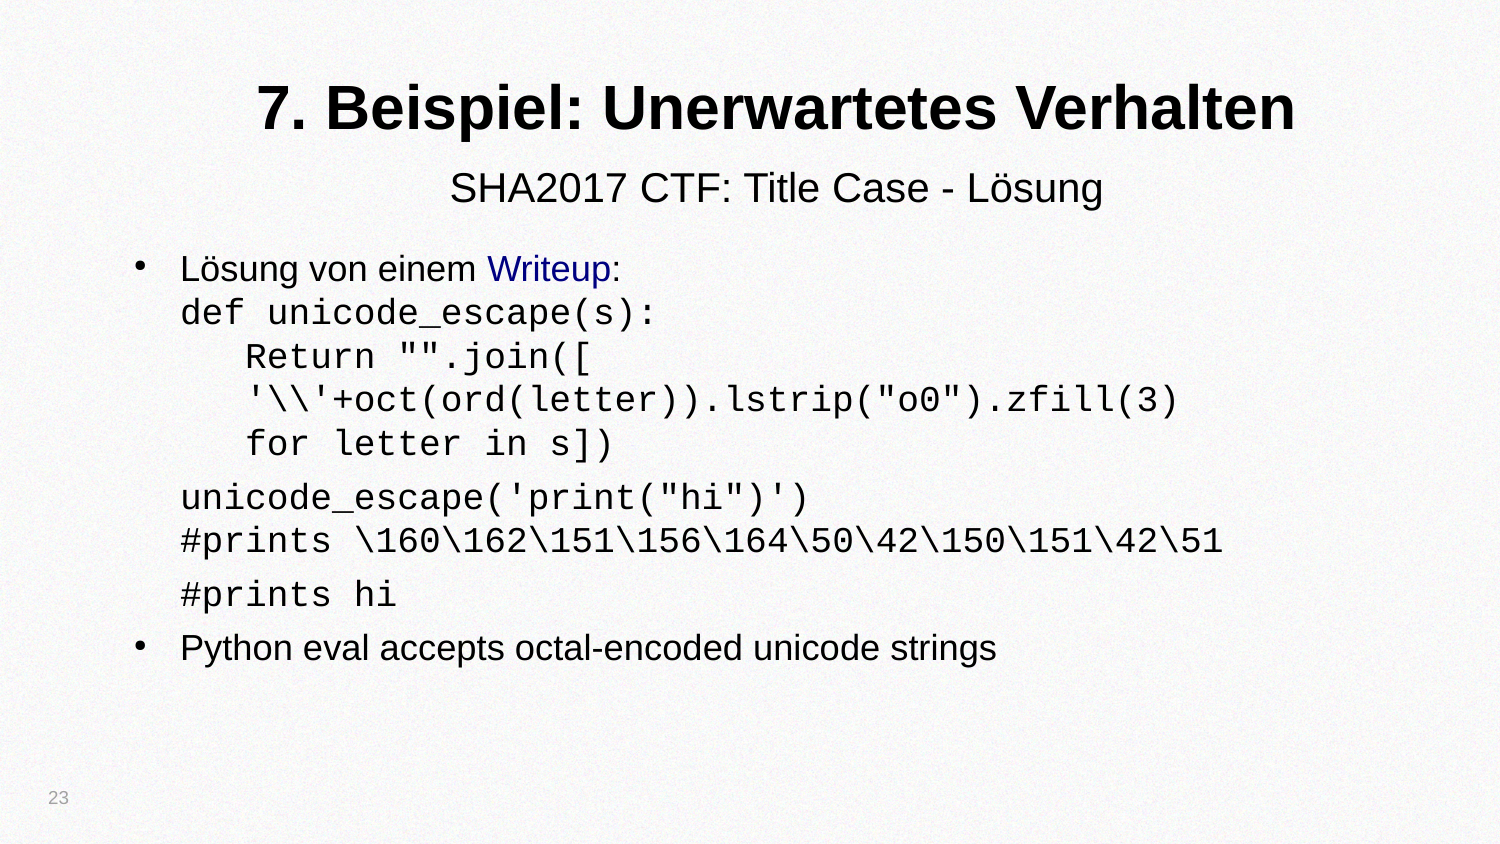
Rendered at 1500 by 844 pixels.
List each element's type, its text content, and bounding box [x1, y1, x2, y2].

title 7. Beispiel: Unerwartetes Verhalten [189, 0, 1365, 150]
list Lösung von einem Writeup: def unicode_escape(s): Return "".join([ '\\'+oct(ord(letter)).lstrip("o0").zfill(3) for letter in s]) unicode_escape('print("hi")') #prints \160\162\151\156\164\50\42\150\151\42\51 #prints hi Python eval accepts octal-encoded unicode strings [118, 244, 1325, 822]
slide_number <number> [33, 764, 126, 830]
text_box SHA2017 CTF: Title Case - Lösung [189, 150, 1365, 227]
picture [0, 0, 1500, 844]
